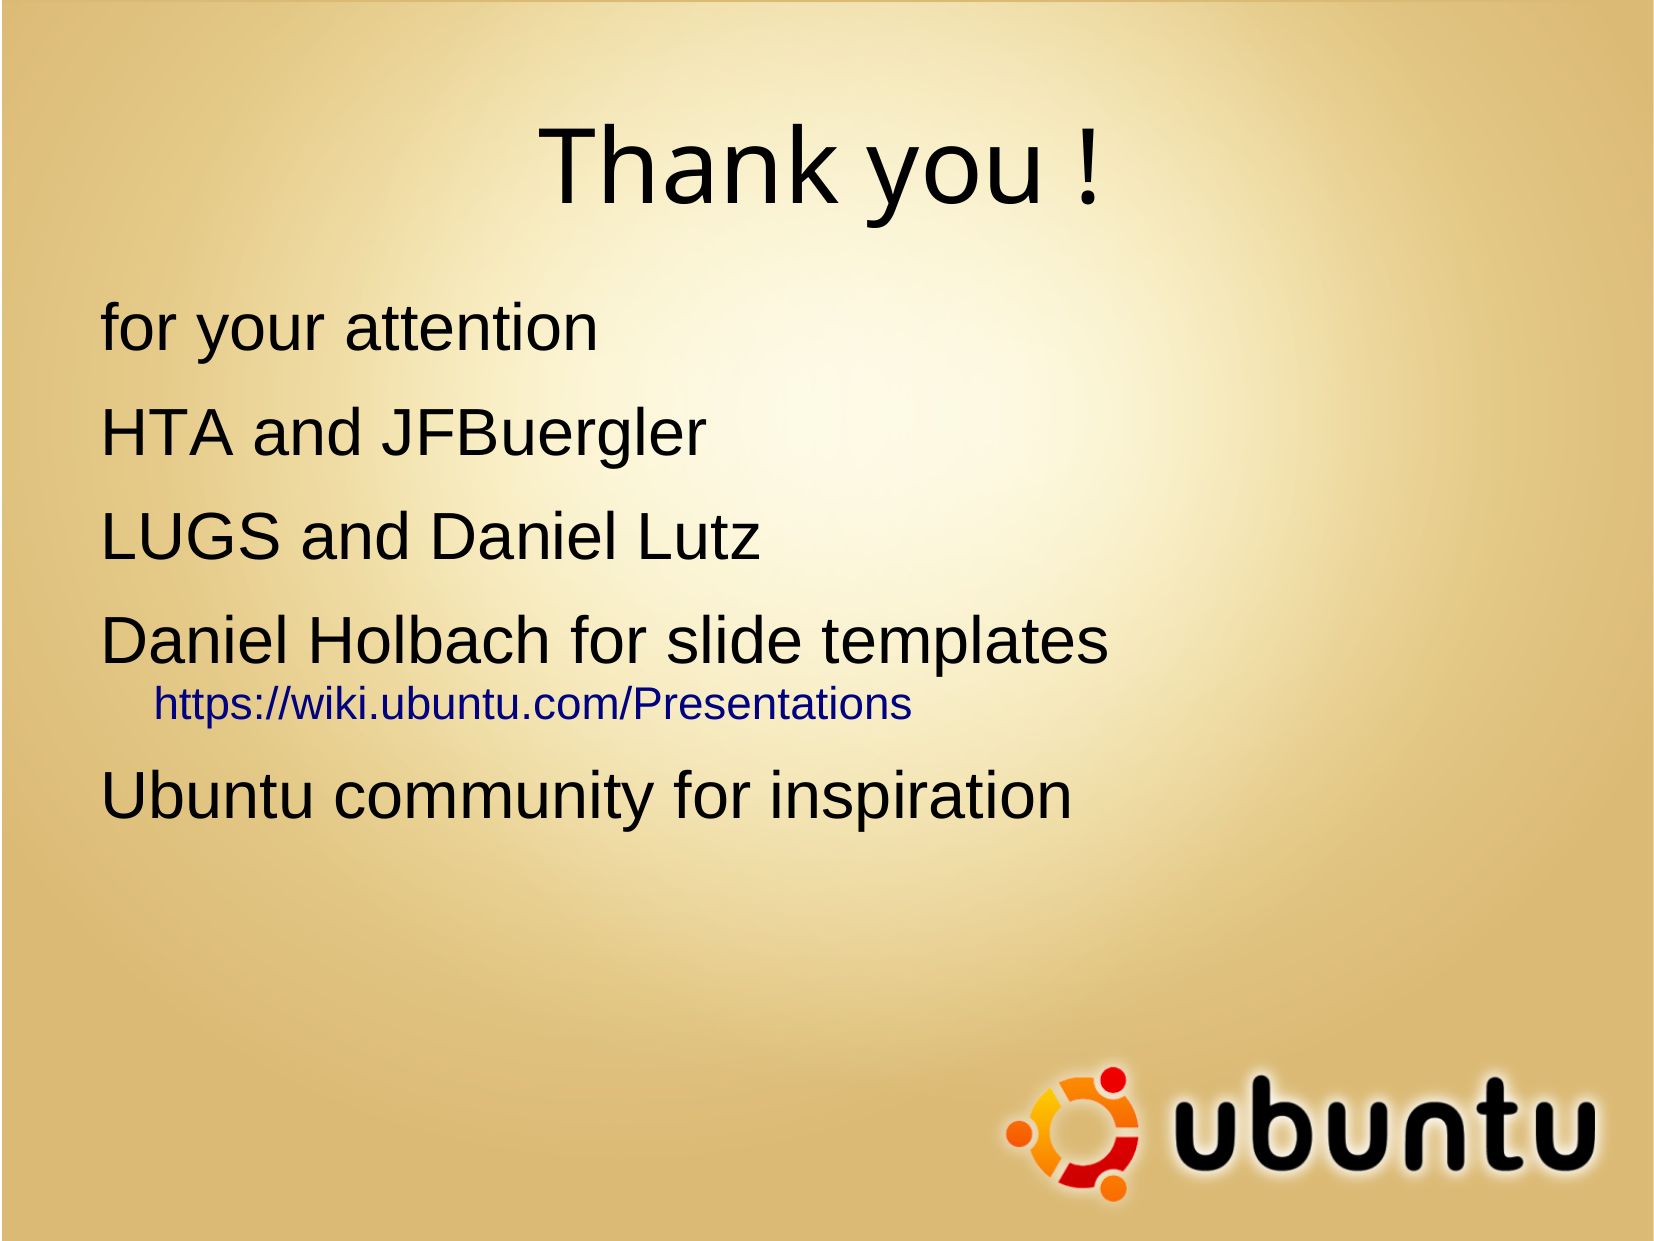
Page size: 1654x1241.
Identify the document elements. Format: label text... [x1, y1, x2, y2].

title Thank you ! [76, 59, 1565, 267]
picture [2, 0, 1654, 1241]
list for your attention HTA and JFBuergler LUGS and Daniel Lutz Daniel Holbach for slide templates https://wiki.ubuntu.com/Presentations Ubuntu community for inspiration [82, 290, 1571, 1109]
